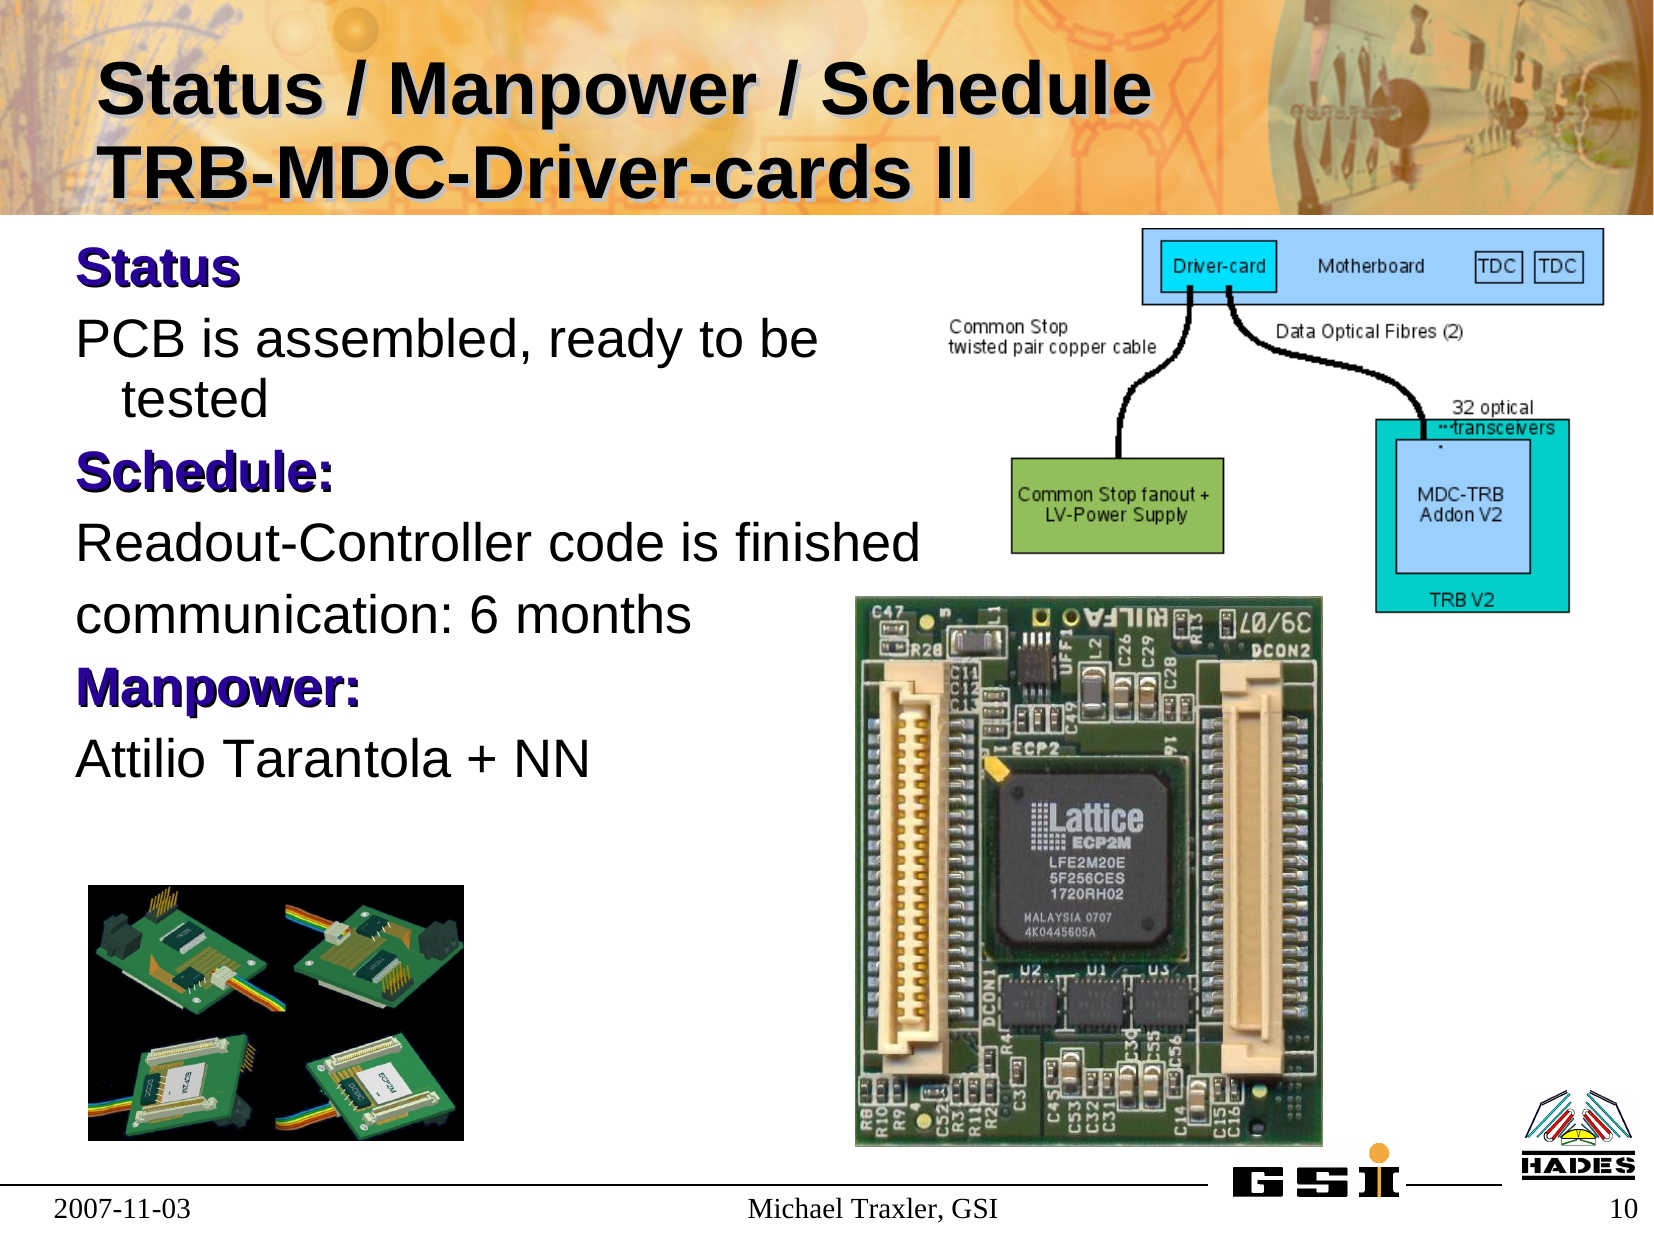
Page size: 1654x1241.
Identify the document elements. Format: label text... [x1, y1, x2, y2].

picture [1522, 1090, 1635, 1180]
picture [0, 0, 1654, 215]
title Status / Manpower / Schedule TRB-MDC-Driver-cards II [96, 27, 1502, 235]
list Status PCB is assembled, ready to be tested Schedule: Readout-Controller code is finished communication: 6 months Manpower: Attilio Tarantola + NN [0, 236, 935, 1055]
picture [88, 885, 464, 1141]
picture [855, 228, 1648, 1197]
